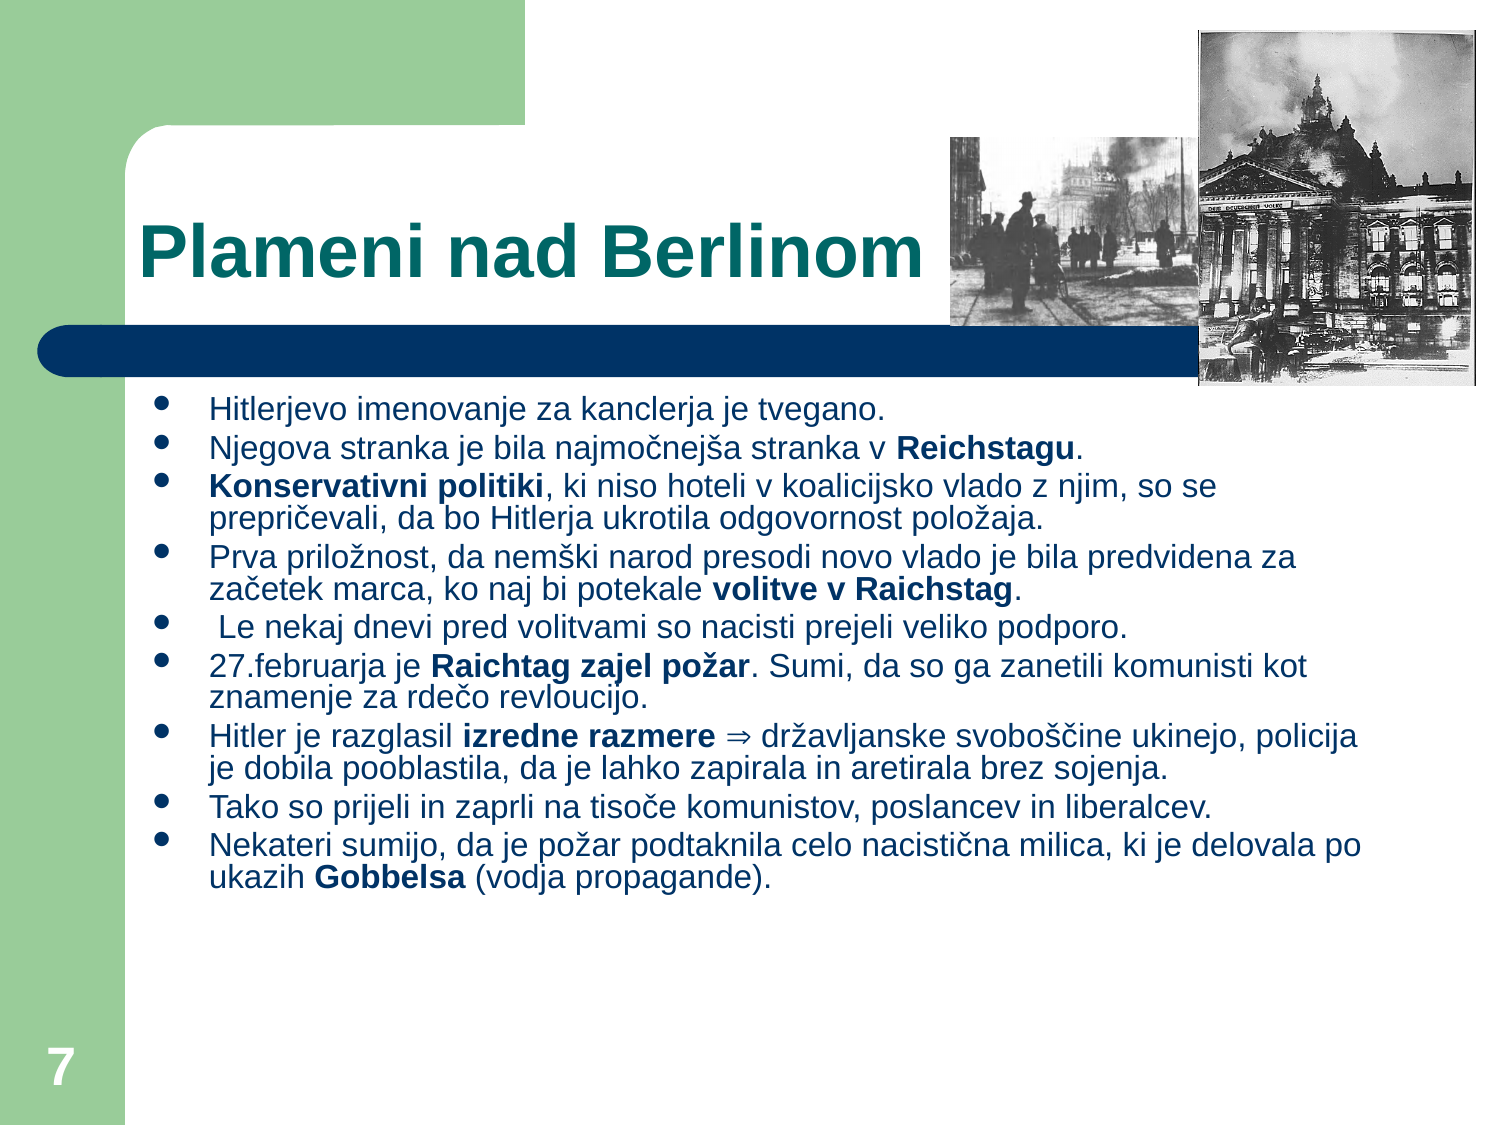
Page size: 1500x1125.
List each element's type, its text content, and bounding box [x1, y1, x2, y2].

list Hitlerjevo imenovanje za kanclerja je tvegano. Njegova stranka je bila najmočnejša stranka v Reichstagu. Konservativni politiki, ki niso hoteli v koalicijsko vlado z njim, so se prepričevali, da bo Hitlerja ukrotila odgovornost položaja. Prva priložnost, da nemški narod presodi novo vlado je bila predvidena za začetek marca, ko naj bi potekale volitve v Raichstag. Le nekaj dnevi pred volitvami so nacisti prejeli veliko podporo. 27.februarja je Raichtag zajel požar. Sumi, da so ga zanetili komunisti kot znamenje za rdečo revloucijo. Hitler je razglasil izredne razmere  državljanske svoboščine ukinejo, policija je dobila pooblastila, da je lahko zapirala in aretirala brez sojenja. Tako so prijeli in zaprli na tisoče komunistov, poslancev in liberalcev. Nekateri sumijo, da je požar podtaknila celo nacistična milica, ki je delovala po ukazih Gobbelsa (vodja propagande). [137, 387, 1400, 999]
picture [950, 30, 1476, 386]
slide_number <number> [13, 1023, 111, 1105]
title Plameni nad Berlinom [123, 113, 1198, 302]
